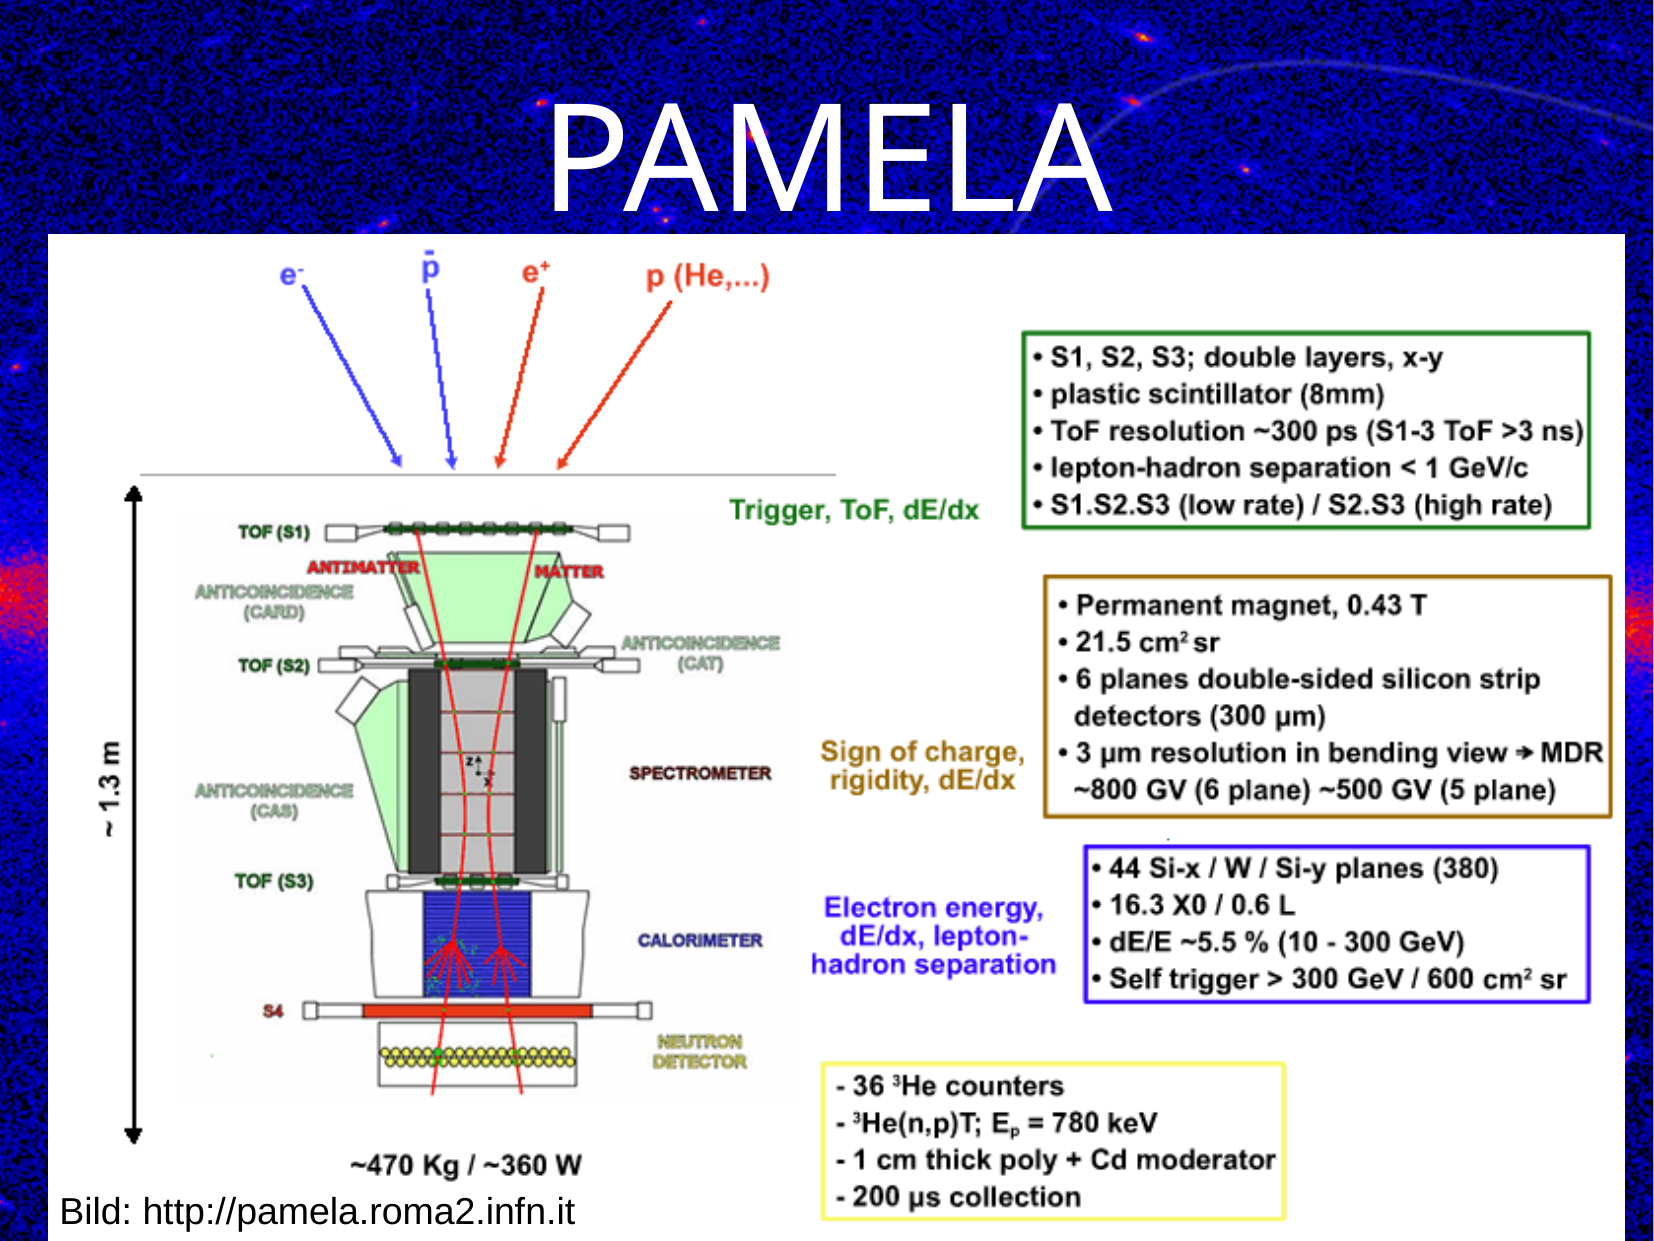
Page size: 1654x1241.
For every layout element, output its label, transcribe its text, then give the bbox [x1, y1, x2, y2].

title PAMELA [82, 49, 1571, 234]
picture [0, 0, 1654, 1241]
text_box Bild: http://pamela.roma2.infn.it [44, 1183, 591, 1241]
